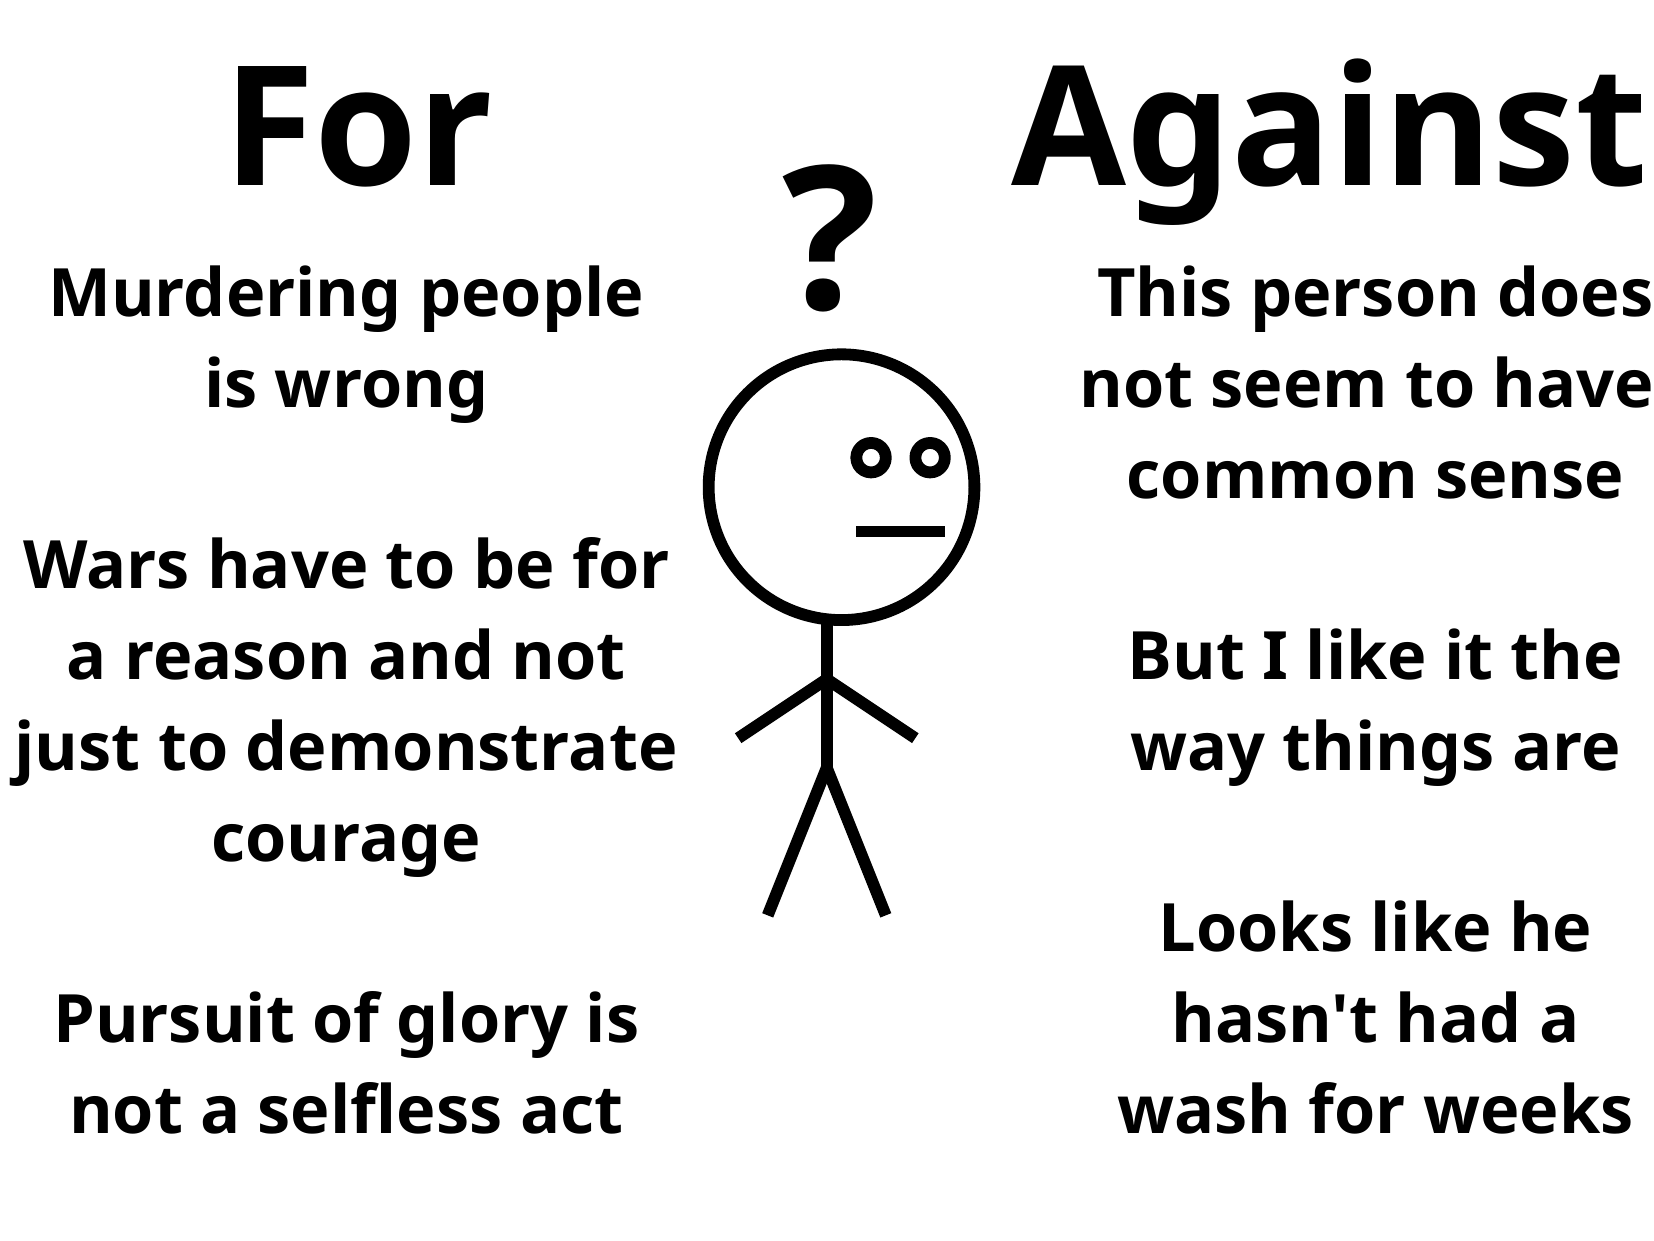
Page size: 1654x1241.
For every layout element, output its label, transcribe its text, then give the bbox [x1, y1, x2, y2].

text_box This person does not seem to have common sense But I like it the way things are Looks like he hasn't had a wash for weeks [1064, 237, 1654, 1046]
text_box Murdering people is wrong Wars have to be for a reason and not just to demonstrate courage Pursuit of glory is not a selfless act [0, 237, 682, 1046]
text_box For [208, 0, 488, 213]
text_box ? [767, 88, 916, 341]
text_box [856, 442, 886, 473]
text_box Against [996, 0, 1654, 213]
text_box [915, 442, 945, 473]
